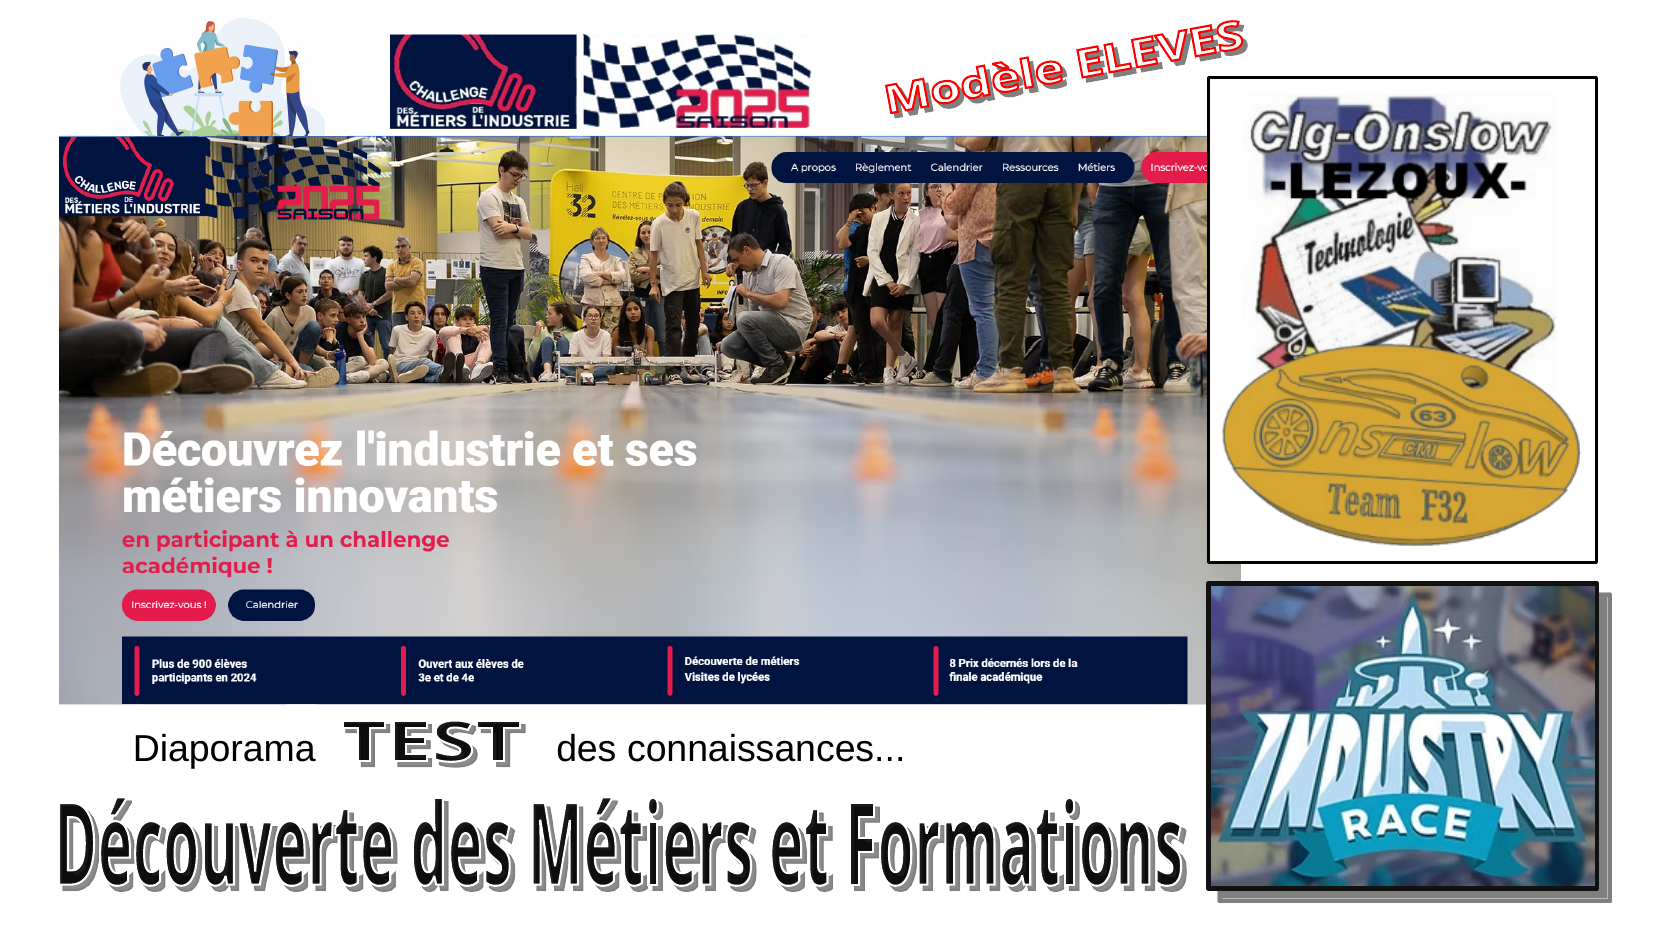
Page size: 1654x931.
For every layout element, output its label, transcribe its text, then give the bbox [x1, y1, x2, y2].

text_box Découverte des Métiers et Formations [771, 821, 802, 886]
text_box Modèle ELEVES [1154, 29, 1187, 61]
text_box Modèle ELEVES [1036, 61, 1062, 84]
text_box Découverte des Métiers et Formations [335, 809, 358, 886]
text_box Découverte des Métiers et Formations [532, 803, 578, 885]
text_box Diaporama des connaissances... [118, 720, 1152, 780]
picture [1210, 585, 1595, 886]
text_box Découverte des Métiers et Formations [726, 821, 752, 886]
picture [59, 10, 1241, 705]
text_box Découverte des Métiers et Formations [59, 803, 95, 885]
text_box Découverte des Métiers et Formations [805, 809, 828, 886]
text_box Modèle ELEVES [993, 62, 1019, 92]
text_box Modèle ELEVES [1104, 43, 1132, 73]
text_box Découverte des Métiers et Formations [918, 821, 940, 885]
text_box TEST [476, 721, 520, 762]
text_box Découverte des Métiers et Formations [274, 821, 305, 886]
text_box Modèle ELEVES [932, 80, 959, 104]
text_box TEST [435, 720, 473, 762]
picture [1210, 79, 1595, 562]
text_box Découverte des Métiers et Formations [1156, 821, 1182, 886]
text_box TEST [394, 721, 427, 762]
text_box Découverte des Métiers et Formations [619, 809, 642, 886]
text_box Découverte des Métiers et Formations [1036, 809, 1059, 886]
text_box Modèle ELEVES [1020, 57, 1034, 88]
text_box Découverte des Métiers et Formations [311, 821, 333, 885]
text_box TEST [342, 721, 386, 762]
text_box Modèle ELEVES [1190, 25, 1216, 57]
text_box Découverte des Métiers et Formations [100, 821, 130, 886]
text_box Découverte des Métiers et Formations [1001, 821, 1031, 886]
text_box Découverte des Métiers et Formations [135, 821, 162, 886]
text_box Découverte des Métiers et Formations [701, 821, 723, 885]
text_box Découverte des Métiers et Formations [850, 803, 875, 885]
text_box Découverte des Métiers et Formations [238, 822, 273, 885]
text_box Modèle ELEVES [886, 78, 929, 114]
text_box Modèle ELEVES [1077, 46, 1103, 78]
text_box Découverte des Métiers et Formations [485, 821, 510, 886]
text_box Modèle ELEVES [962, 65, 990, 99]
text_box Découverte des Métiers et Formations [1081, 821, 1113, 886]
text_box Découverte des Métiers et Formations [412, 797, 443, 886]
text_box Découverte des Métiers et Formations [1119, 821, 1150, 885]
text_box Découverte des Métiers et Formations [165, 821, 197, 886]
text_box Découverte des Métiers et Formations [945, 821, 995, 885]
text_box Découverte des Métiers et Formations [203, 822, 234, 886]
text_box Découverte des Métiers et Formations [450, 821, 480, 886]
text_box Découverte des Métiers et Formations [362, 821, 393, 886]
text_box Découverte des Métiers et Formations [585, 821, 616, 886]
text_box Modèle ELEVES [1217, 21, 1243, 51]
text_box Découverte des Métiers et Formations [879, 821, 912, 886]
picture [1225, 29, 1241, 36]
text_box Découverte des Métiers et Formations [664, 821, 695, 886]
text_box Modèle ELEVES [1132, 36, 1158, 68]
